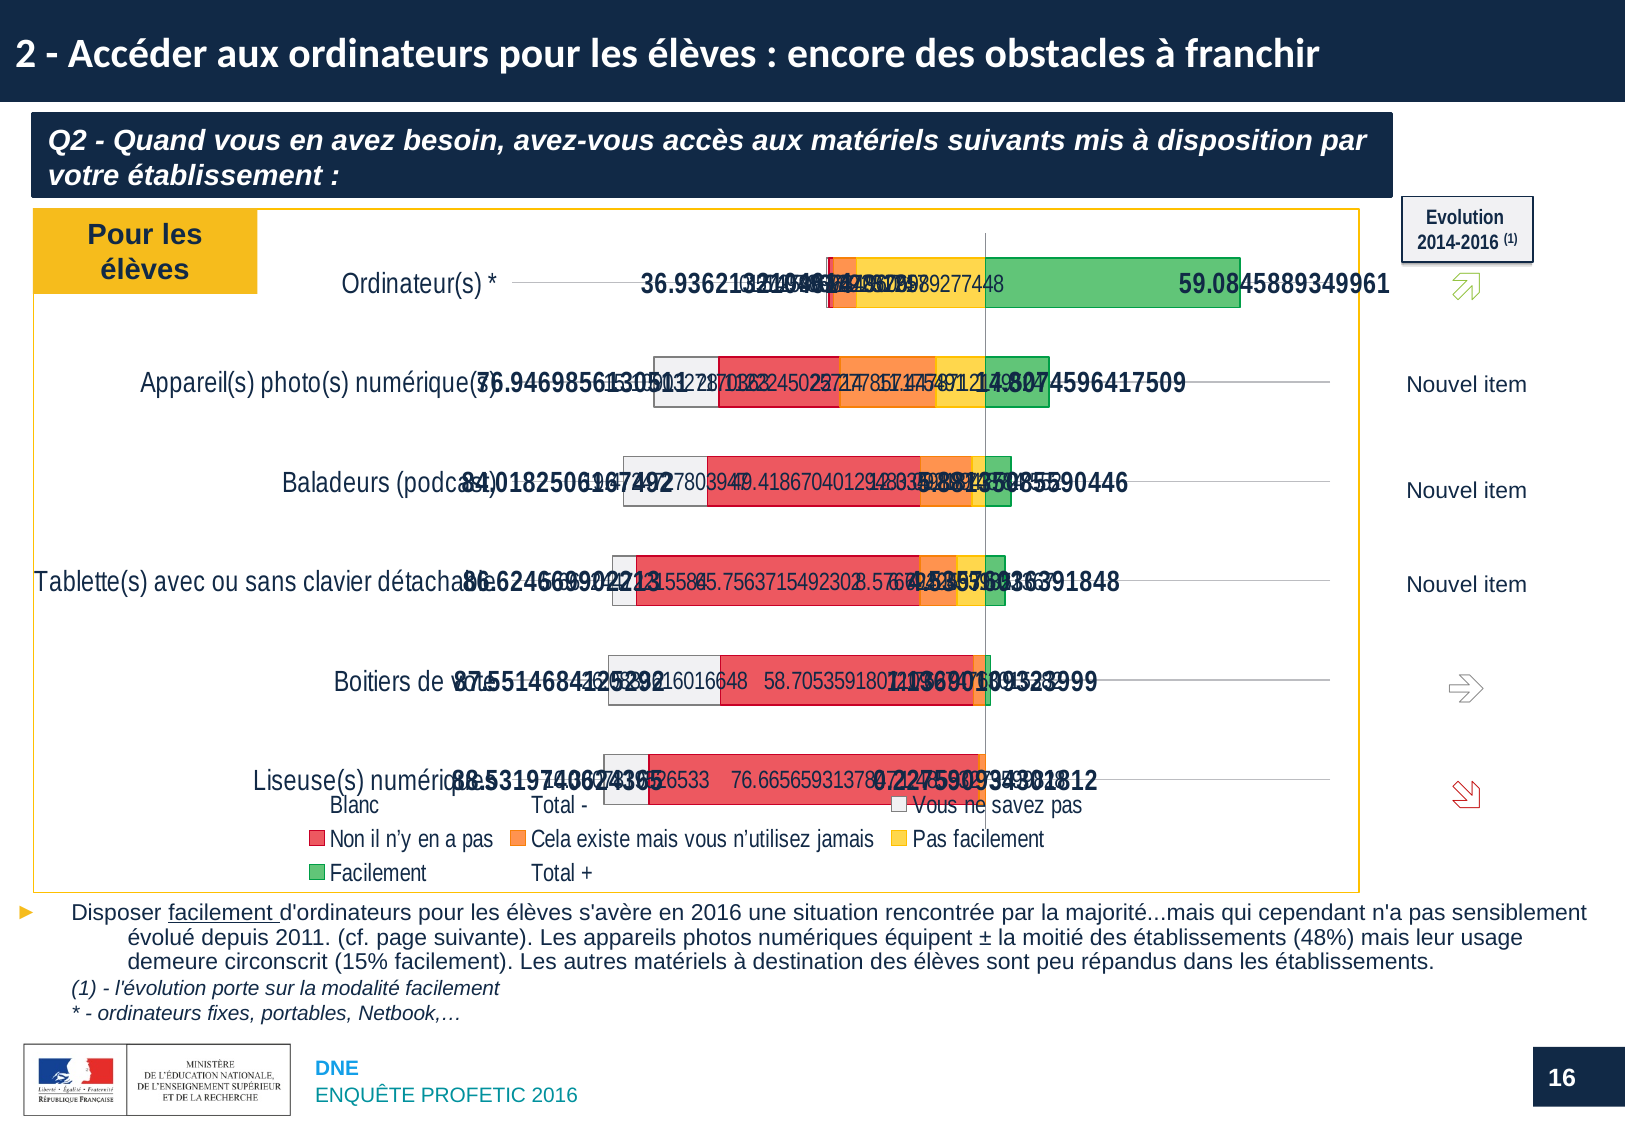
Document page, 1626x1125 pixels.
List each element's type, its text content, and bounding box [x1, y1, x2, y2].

text_box  [1434, 255, 1501, 316]
text_box Evolution 2014-2016 (1) [1402, 196, 1533, 262]
list Disposer facilement d'ordinateurs pour les élèves s'avère en 2016 une situation rencontrée par la majorité...mais qui cependant n'a pas sensiblement évolué depuis 2011. (cf. page suivante). Les appareils photos numériques équipent ± la moitié des établissements (48%) mais leur usage demeure circonscrit (15% facilement). Les autres matériels à destination des élèves sont peu répandus dans les établissements. (1) - l'évolution porte sur la modalité facilement * - ordinateurs fixes, portables, Netbook,… [0, 893, 1625, 1036]
text_box Nouvel item [1391, 361, 1544, 405]
text_box 16 [1533, 1046, 1625, 1107]
chart [32, 208, 1392, 893]
text_box  [1431, 656, 1504, 718]
text_box Nouvel item [1391, 562, 1544, 606]
text_box Nouvel item [1391, 468, 1544, 511]
title 2 - Accéder aux ordinateurs pour les élèves : encore des obstacles à franchir [0, 0, 1625, 102]
text_box Pour les élèves [32, 208, 258, 294]
text_box  [1434, 763, 1501, 824]
text_box Q2 - Quand vous en avez besoin, avez-vous accès aux matériels suivants mis à disposition par votre établissement : [33, 114, 1391, 196]
